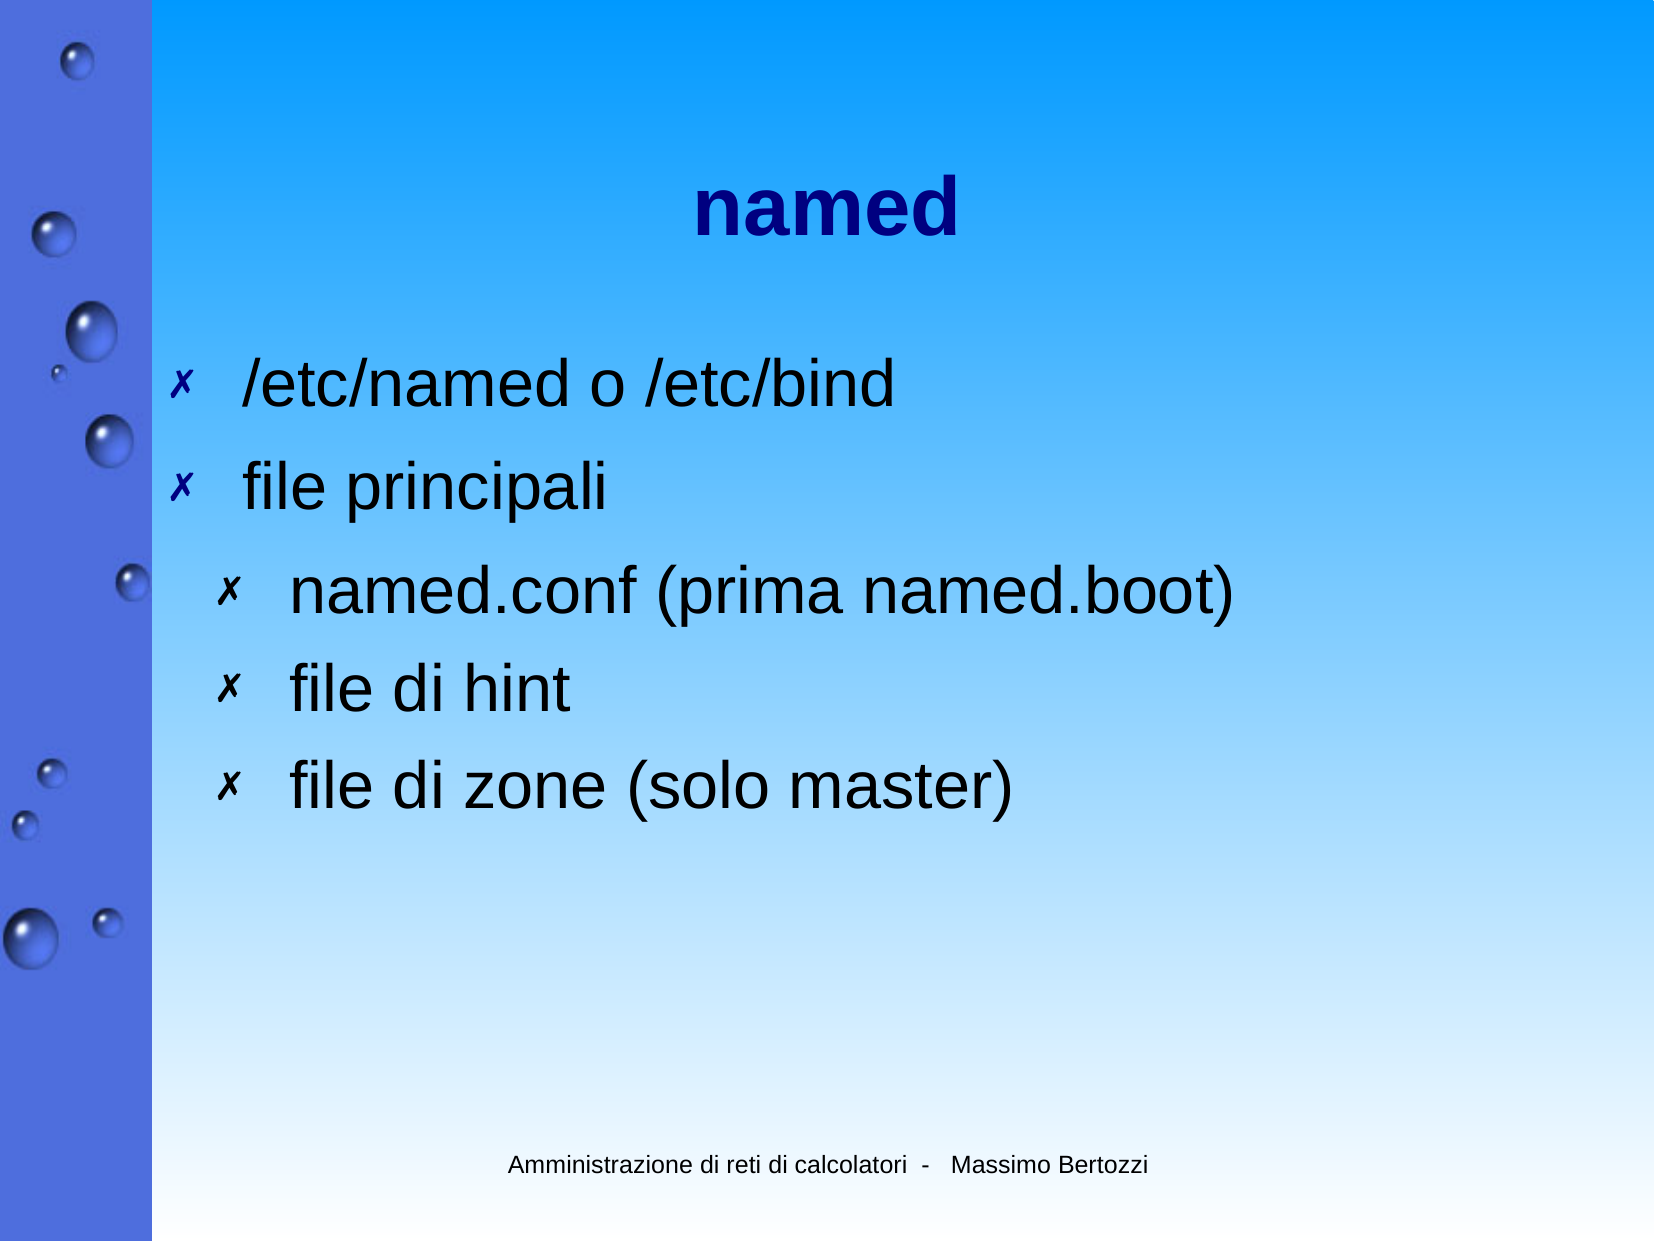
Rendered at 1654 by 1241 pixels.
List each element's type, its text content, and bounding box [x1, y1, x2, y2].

picture [0, 0, 152, 1241]
list /etc/named o /etc/bind file principali named.conf (prima named.boot) file di hint file di zone (solo master) [159, 346, 1572, 1128]
title named [121, 102, 1534, 311]
